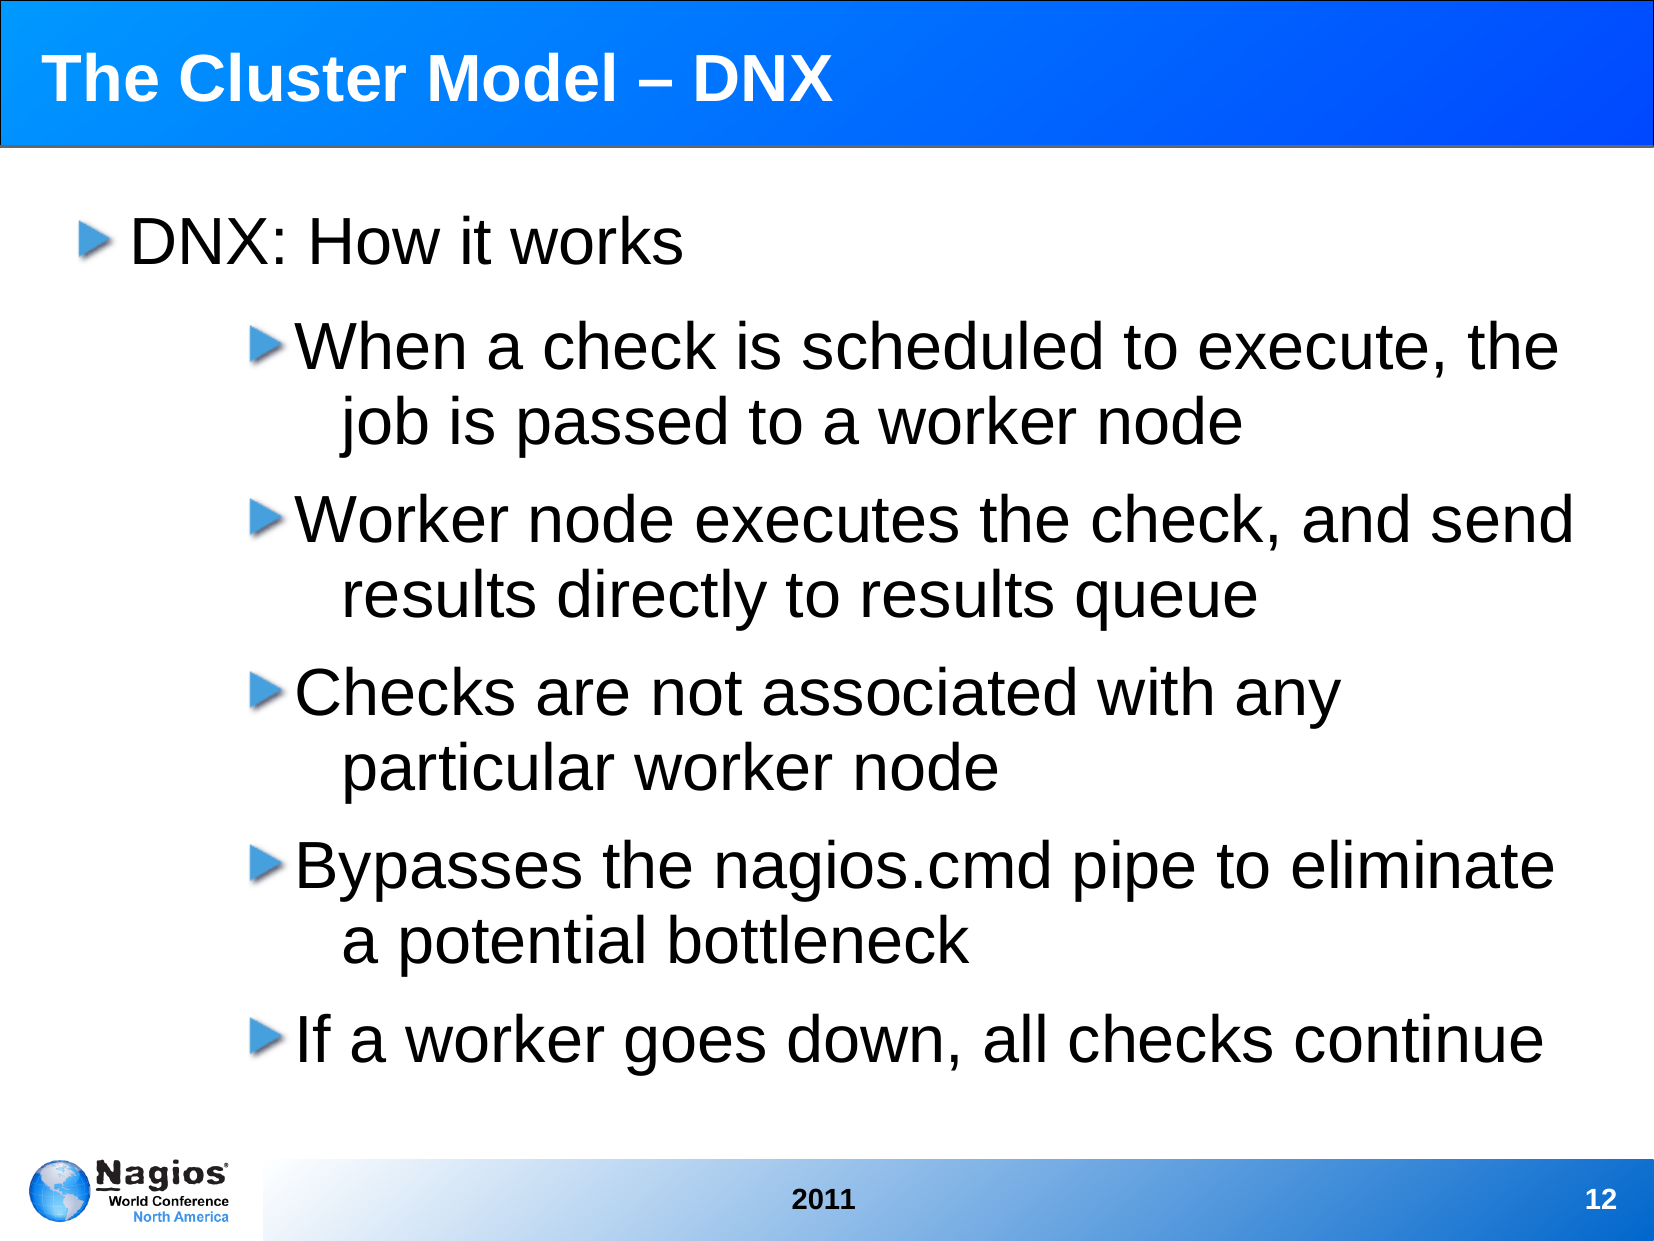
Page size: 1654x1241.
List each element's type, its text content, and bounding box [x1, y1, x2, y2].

picture [29, 1159, 229, 1235]
title The Cluster Model – DNX [41, 29, 1638, 127]
list DNX: How it works When a check is scheduled to execute, the job is passed to a worker node Worker node executes the check, and send results directly to results queue Checks are not associated with any particular worker node Bypasses the nagios.cmd pipe to eliminate a potential bottleneck If a worker goes down, all checks continue [58, 204, 1599, 1077]
